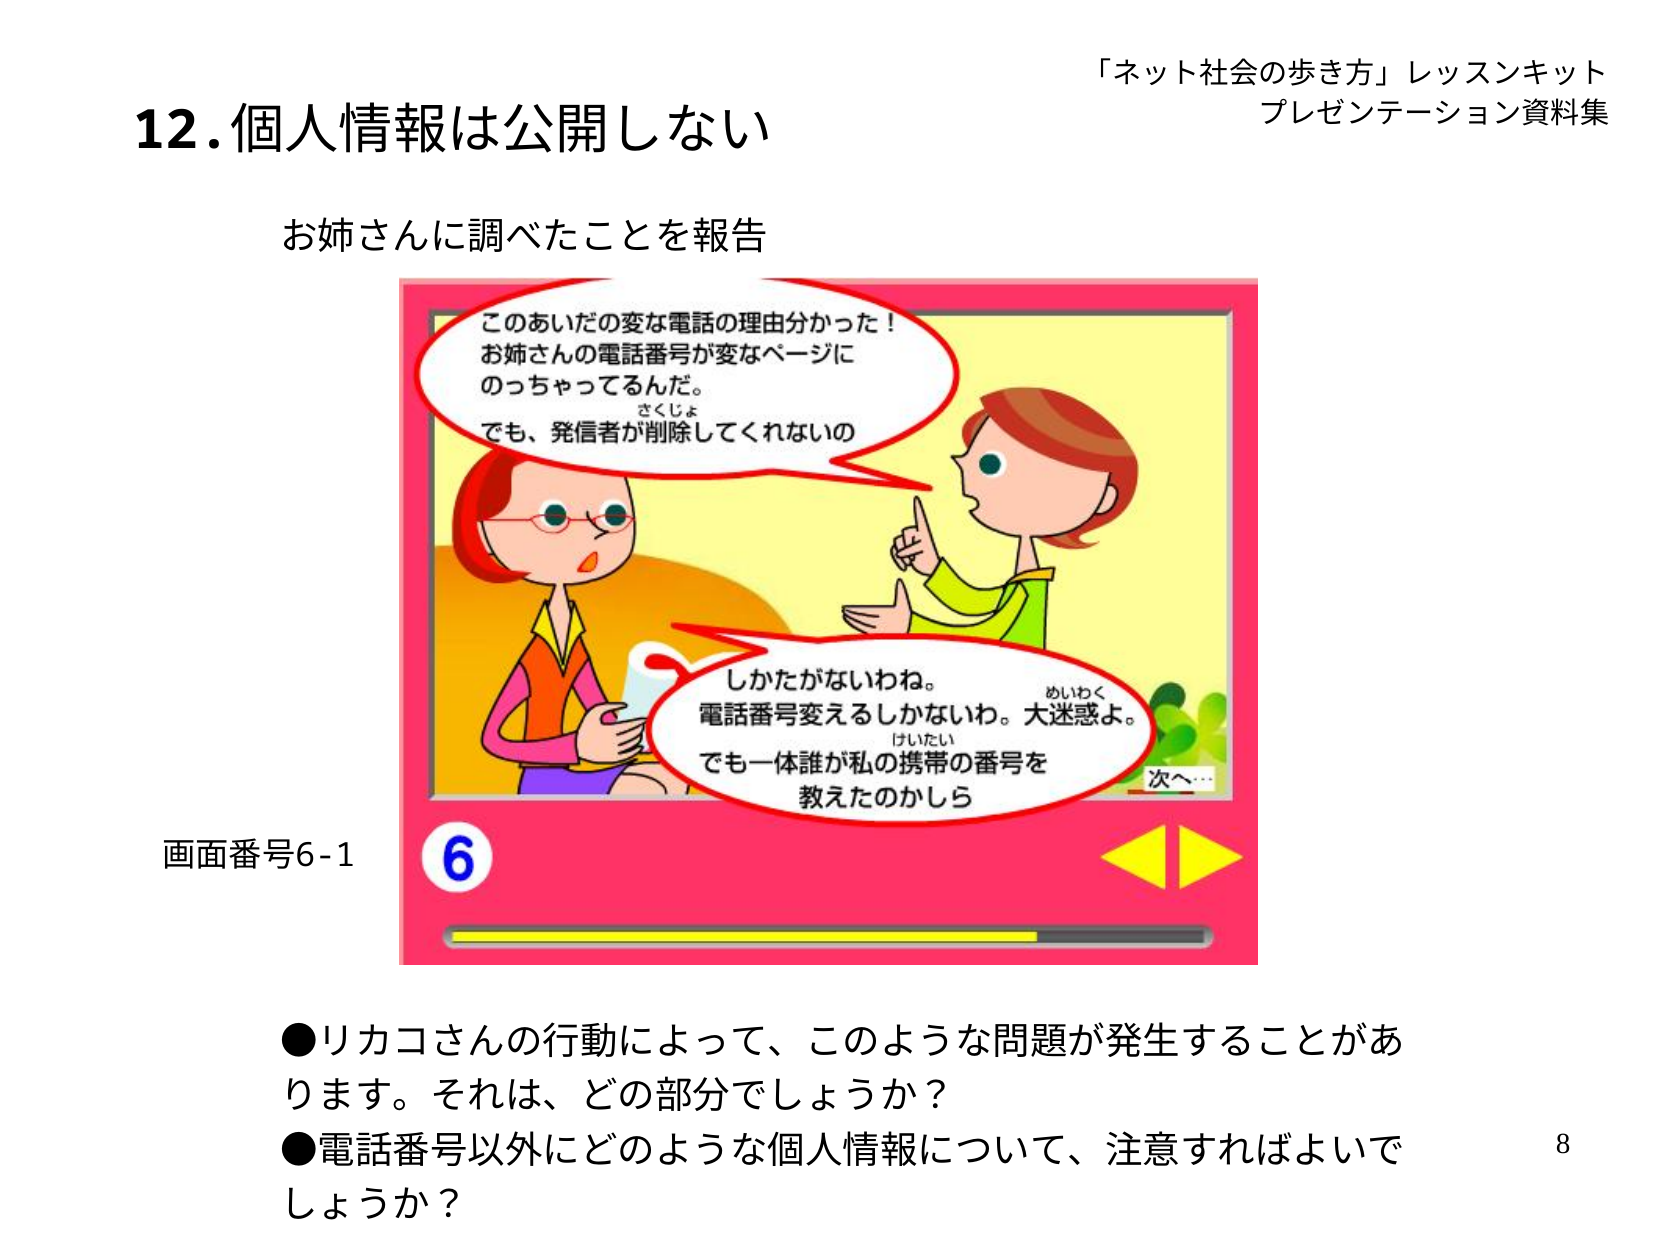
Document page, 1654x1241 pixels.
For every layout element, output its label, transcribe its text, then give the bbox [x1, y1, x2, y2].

picture [399, 277, 1258, 965]
text_box ●リカコさんの行動によって、このような問題が発生することがあります。それは、どの部分でしょうか？ ●電話番号以外にどのような個人情報について、注意すればよいでしょうか？ [265, 1003, 1447, 1236]
text_box お姉さんに調べたことを報告 [265, 206, 1034, 267]
text_box 画面番号6-1 [147, 826, 384, 882]
text_box 12.個人情報は公開しない [118, 88, 1241, 169]
text_box 「ネット社会の歩き方」レッスンキット プレゼンテーション資料集 [1062, 44, 1625, 139]
